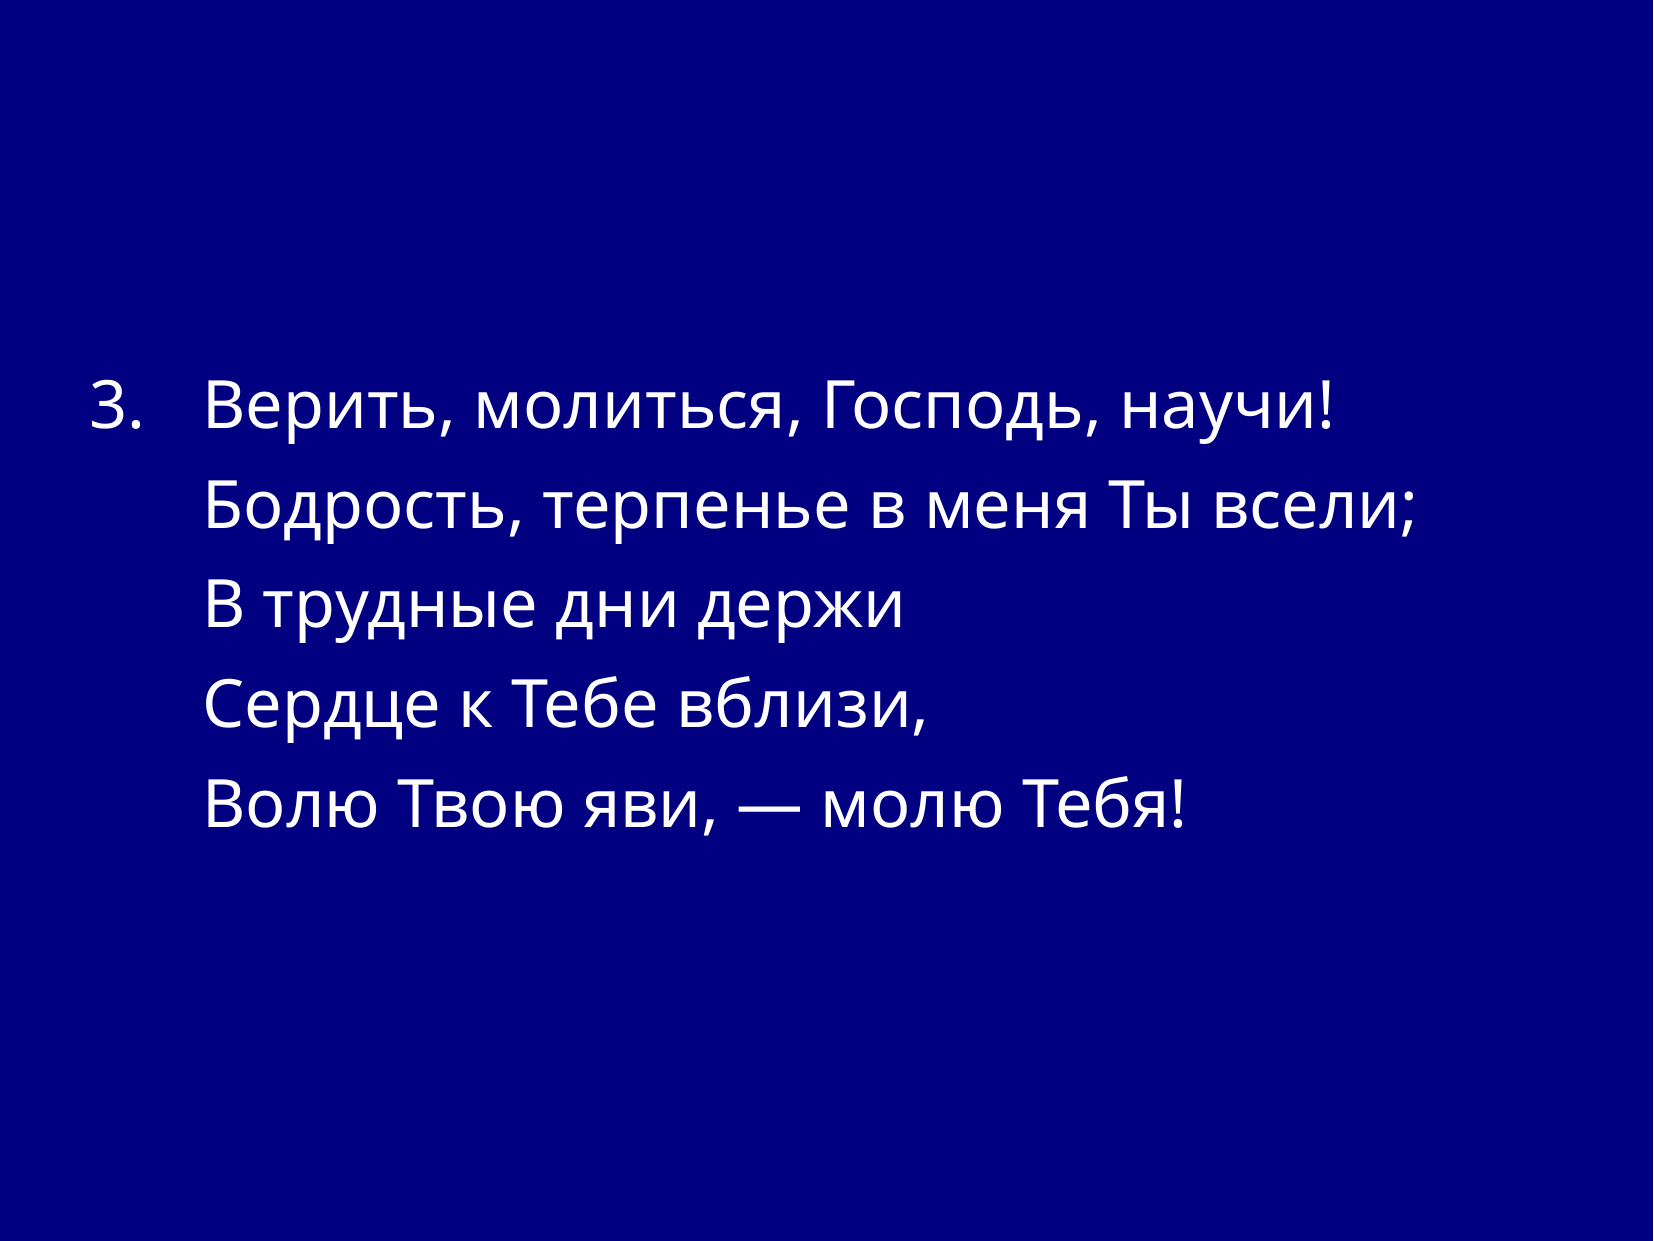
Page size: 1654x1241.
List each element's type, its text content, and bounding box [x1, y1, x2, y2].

text_box 3. Верить, молиться, Господь, научи! Бодрость, терпенье в меня Ты всели; В трудные дни держи Сердце к Тебе вблизи, Волю Твою яви, — молю Тебя! [75, 150, 1576, 1163]
